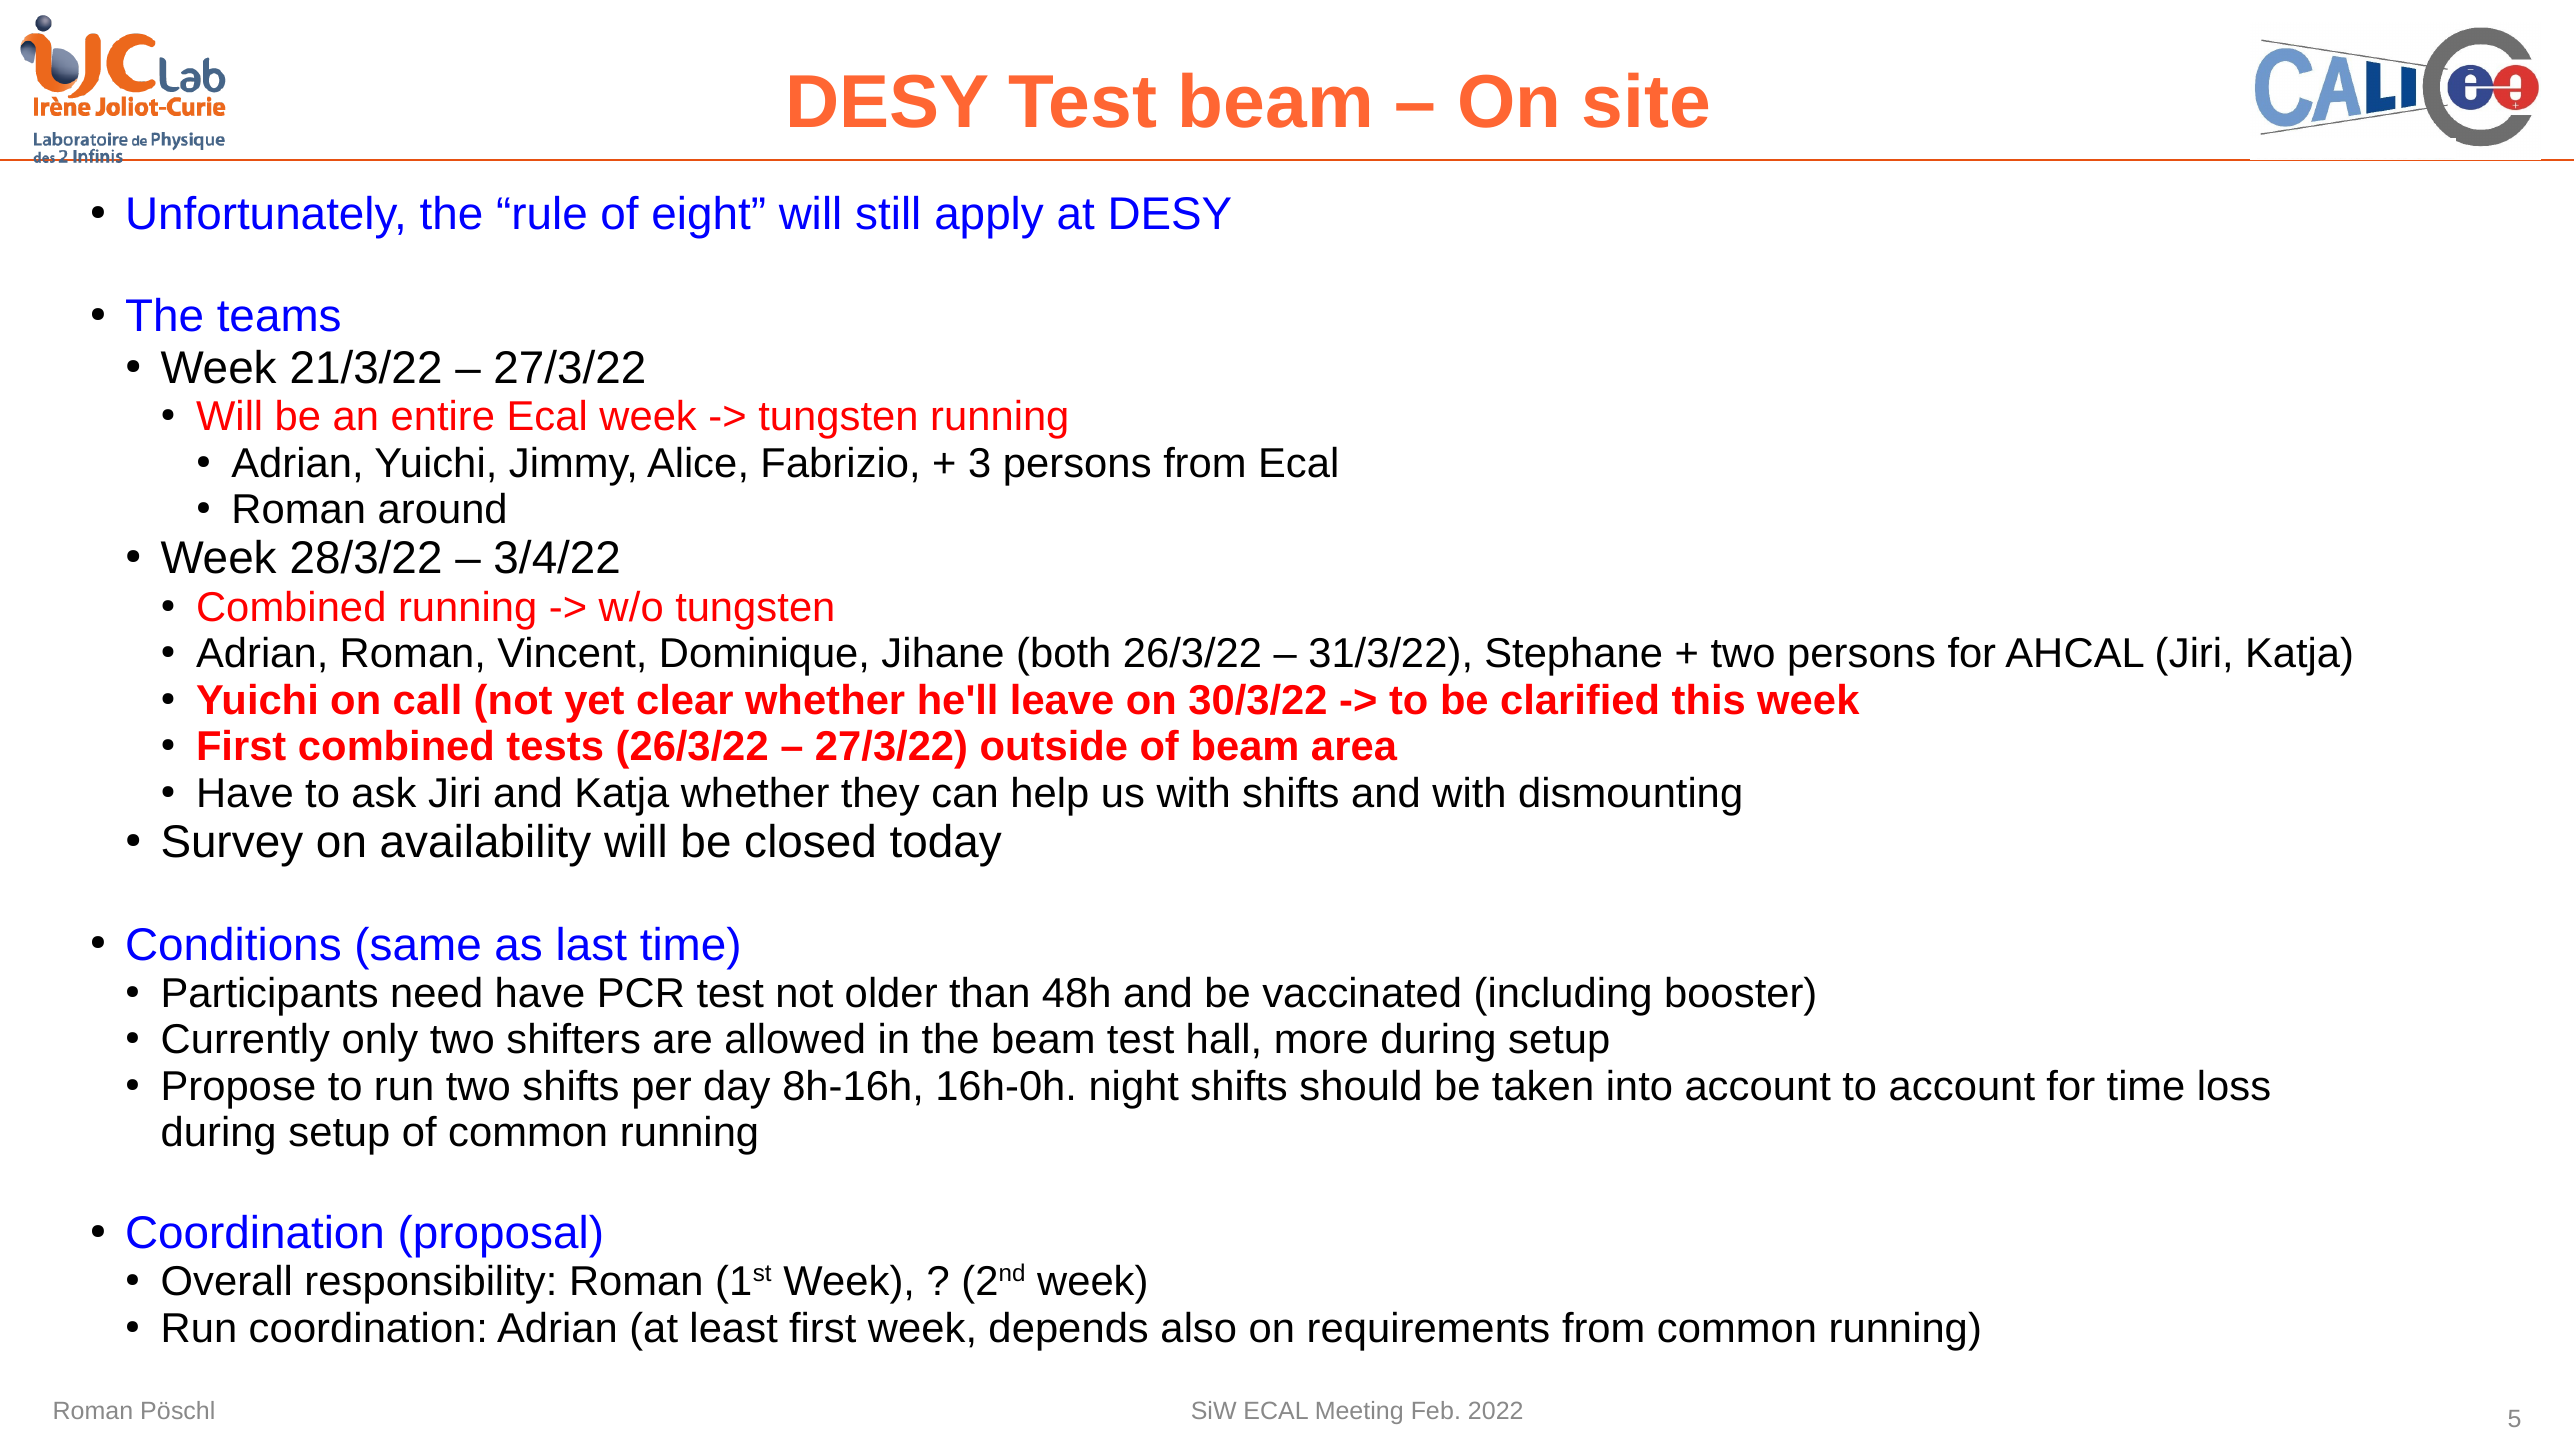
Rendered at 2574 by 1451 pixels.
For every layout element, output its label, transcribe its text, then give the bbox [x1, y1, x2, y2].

picture [4, 0, 241, 178]
picture [2250, 22, 2541, 160]
title DESY Test beam – On site [90, 53, 2407, 151]
text_box Unfortunately, the “rule of eight” will still apply at DESY The teams Week 21/3/22 – 27/3/22 Will be an entire Ecal week -> tungsten running Adrian, Yuichi, Jimmy, Alice, Fabrizio, + 3 persons from Ecal Roman around Week 28/3/22 – 3/4/22 Combined running -> w/o tungsten Adrian, Roman, Vincent, Dominique, Jihane (both 26/3/22 – 31/3/22), Stephane + two persons for AHCAL (Jiri, Katja) Yuichi on call (not yet clear whether he'll leave on 30/3/22 -> to be clarified this week First combined tests (26/3/22 – 27/3/22) outside of beam area Have to ask Jiri and Katja whether they can help us with shifts and with dismounting Survey on availability will be closed today Conditions (same as last time) Participants need have PCR test not older than 48h and be vaccinated (including booster) Currently only two shifters are allowed in the beam test hall, more during setup Propose to run two shifts per day 8h-16h, 16h-0h. night shifts should be taken into account to account for time loss during setup of common running Coordination (proposal) Overall responsibility: Roman (1st Week), ? (2nd week) Run coordination: Adrian (at least first week, depends also on requirements from common running) [75, 180, 2497, 1451]
